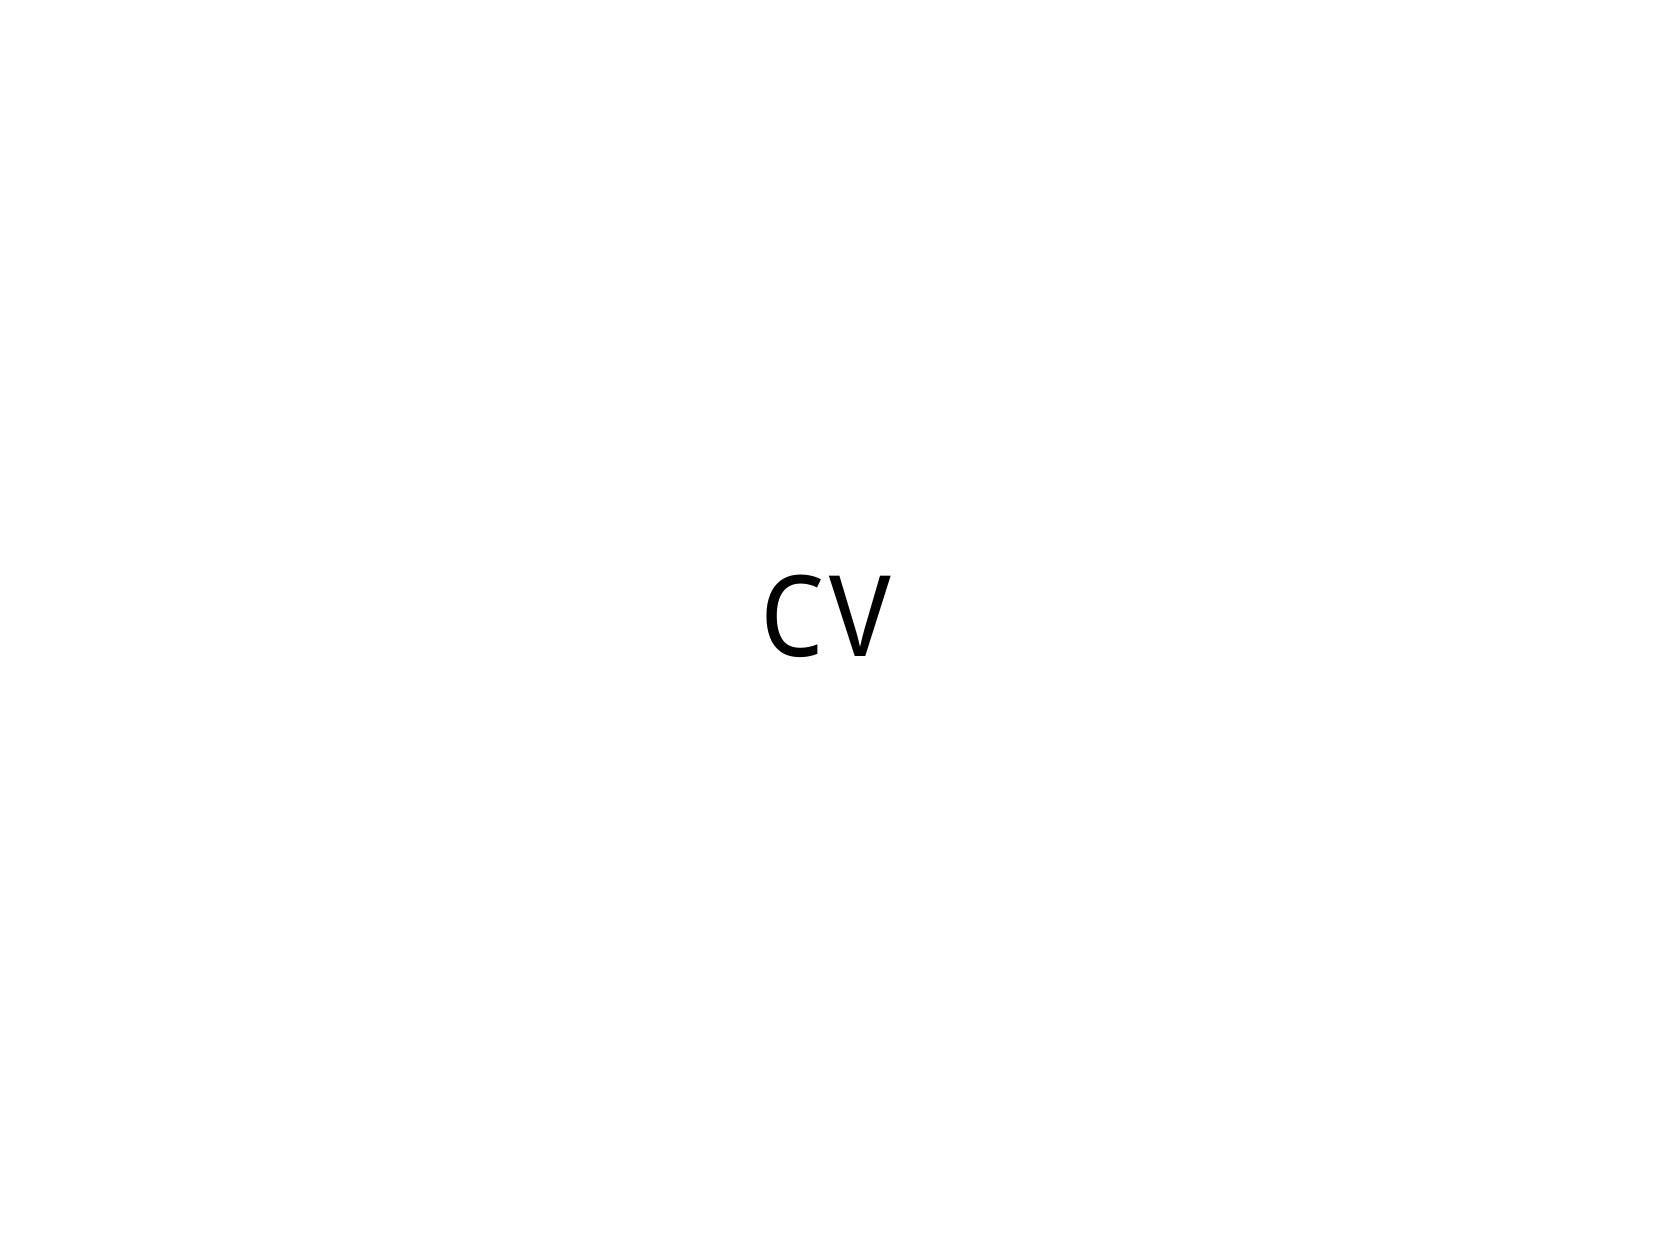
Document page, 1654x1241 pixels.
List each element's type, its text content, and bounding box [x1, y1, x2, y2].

title CV [82, 507, 1571, 715]
